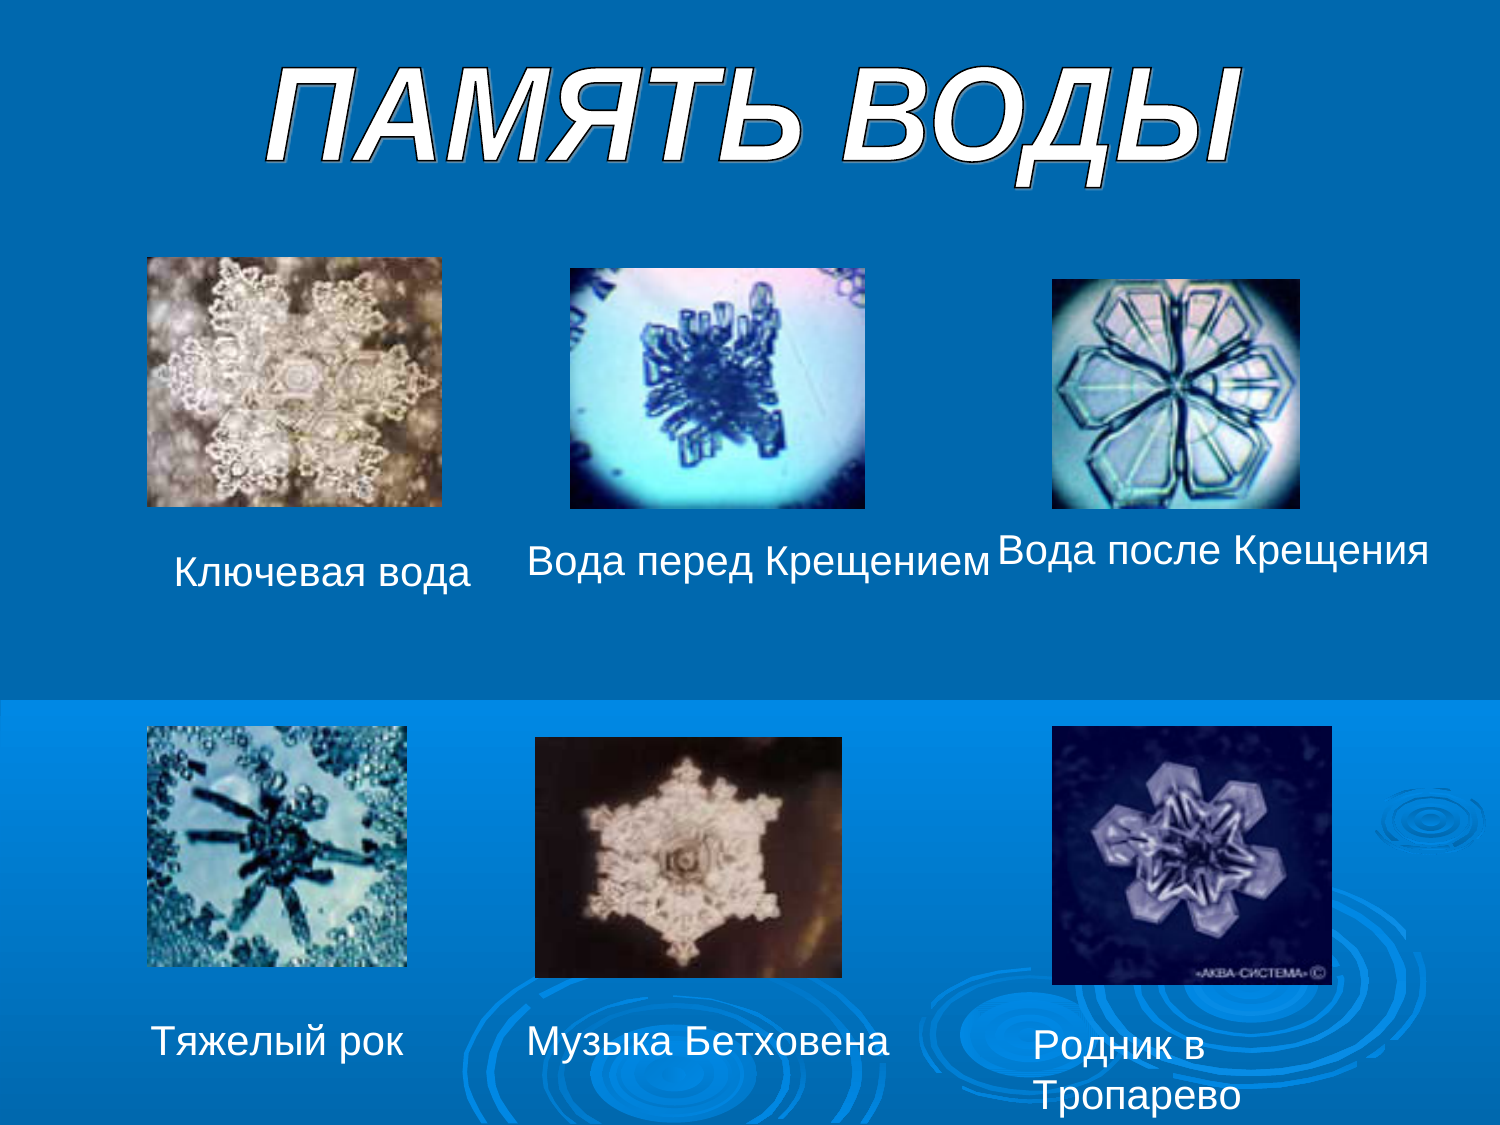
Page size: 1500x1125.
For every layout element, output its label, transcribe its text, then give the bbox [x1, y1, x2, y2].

text_box Родник в Тропарево [1017, 1009, 1430, 1125]
picture [147, 257, 442, 507]
text_box Тяжелый рок [135, 1006, 419, 1072]
picture [147, 726, 407, 967]
text_box ПАМЯТЬ ВОДЫ [1116, 67, 1198, 161]
picture [570, 268, 865, 509]
text_box ПАМЯТЬ ВОДЫ [648, 67, 726, 161]
text_box ПАМЯТЬ ВОДЫ [545, 67, 643, 161]
text_box ПАМЯТЬ ВОДЫ [842, 67, 927, 161]
text_box Музыка Бетховена [511, 1006, 905, 1072]
picture [929, 726, 1332, 1095]
text_box ПАМЯТЬ ВОДЫ [718, 67, 801, 161]
picture [1052, 279, 1300, 509]
text_box ПАМЯТЬ ВОДЫ [1206, 67, 1242, 161]
text_box ПАМЯТЬ ВОДЫ [933, 66, 1024, 163]
text_box ПАМЯТЬ ВОДЫ [351, 67, 436, 161]
picture [535, 737, 842, 978]
text_box Ключевая вода [159, 537, 486, 603]
text_box ПАМЯТЬ ВОДЫ [265, 67, 356, 161]
text_box Вода перед Крещением [511, 526, 1007, 592]
text_box ПАМЯТЬ ВОДЫ [1014, 67, 1111, 188]
text_box Вода после Крещения [982, 515, 1445, 581]
text_box ПАМЯТЬ ВОДЫ [446, 67, 551, 161]
